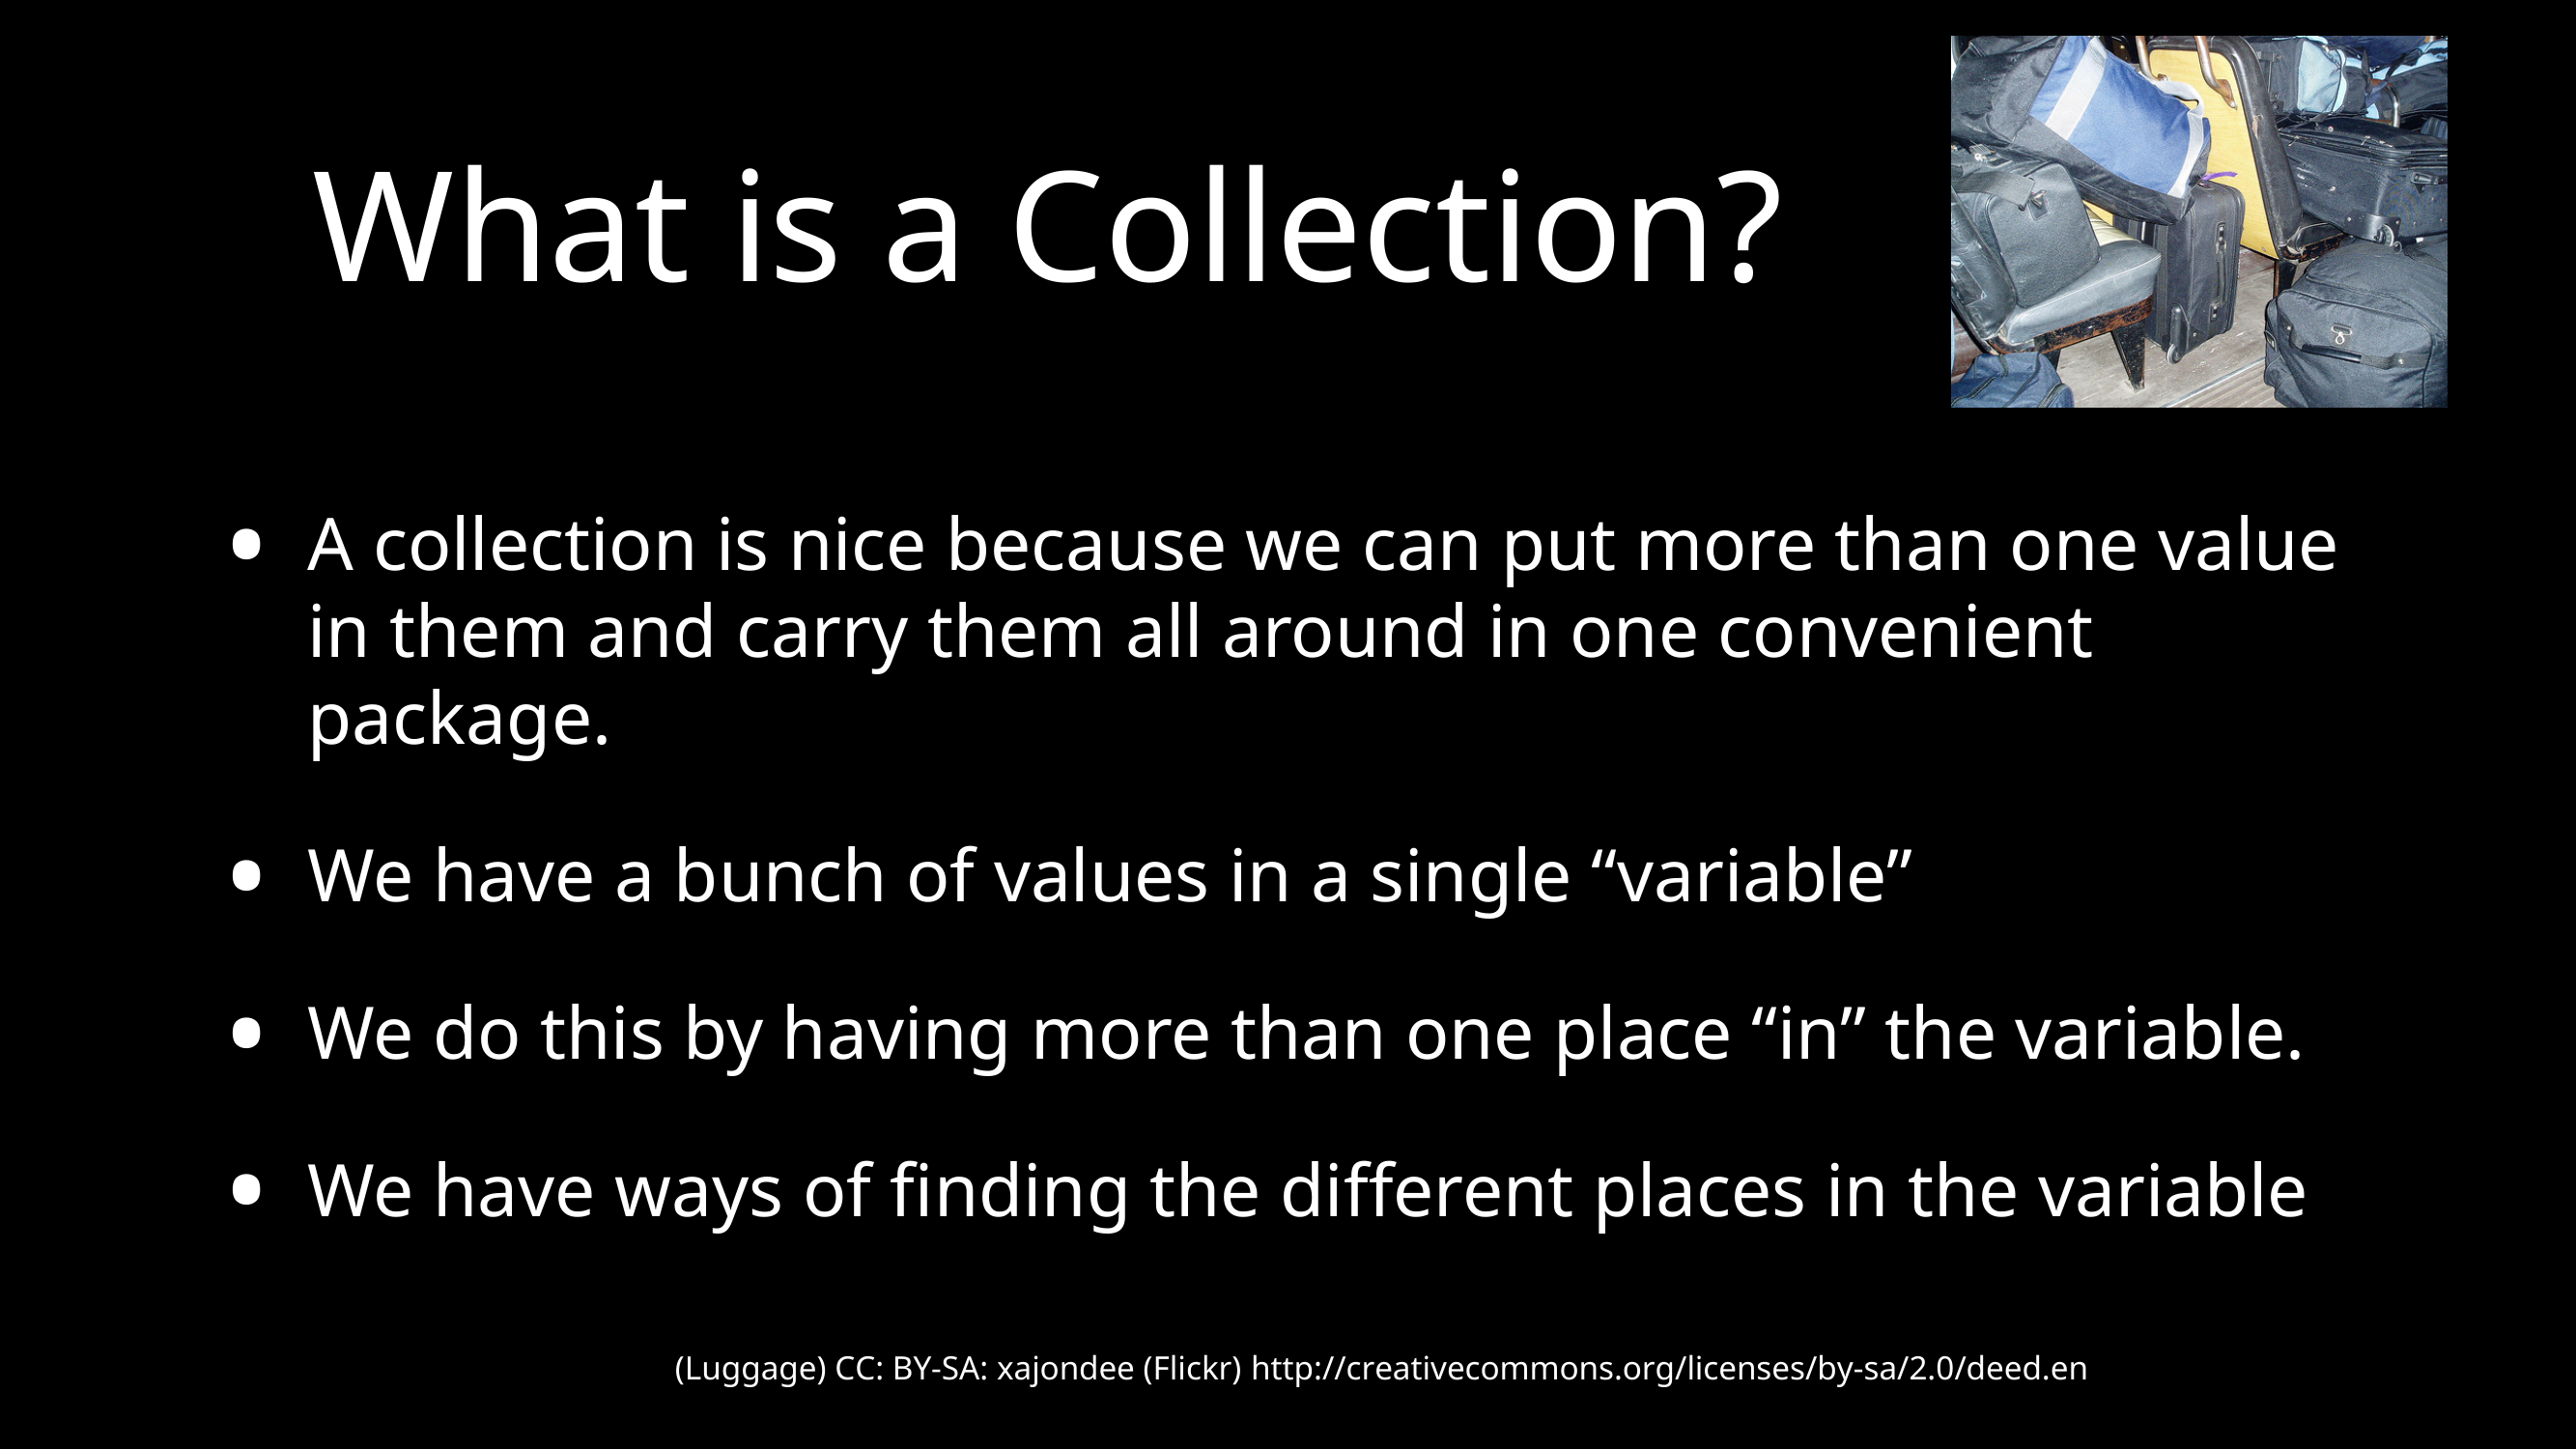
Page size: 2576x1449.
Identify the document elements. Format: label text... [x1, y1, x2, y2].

list A collection is nice because we can put more than one value in them and carry them all around in one convenient package. We have a bunch of values in a single “variable” We do this by having more than one place “in” the variable. We have ways of finding the different places in the variable [183, 412, 2392, 1317]
picture [1951, 36, 2448, 408]
title What is a Collection? [183, 38, 1914, 403]
text_box (Luggage) CC: BY-SA: xajondee (Flickr) http://creativecommons.org/licenses/by-sa/2.0/deed.en [615, 1340, 2150, 1400]
